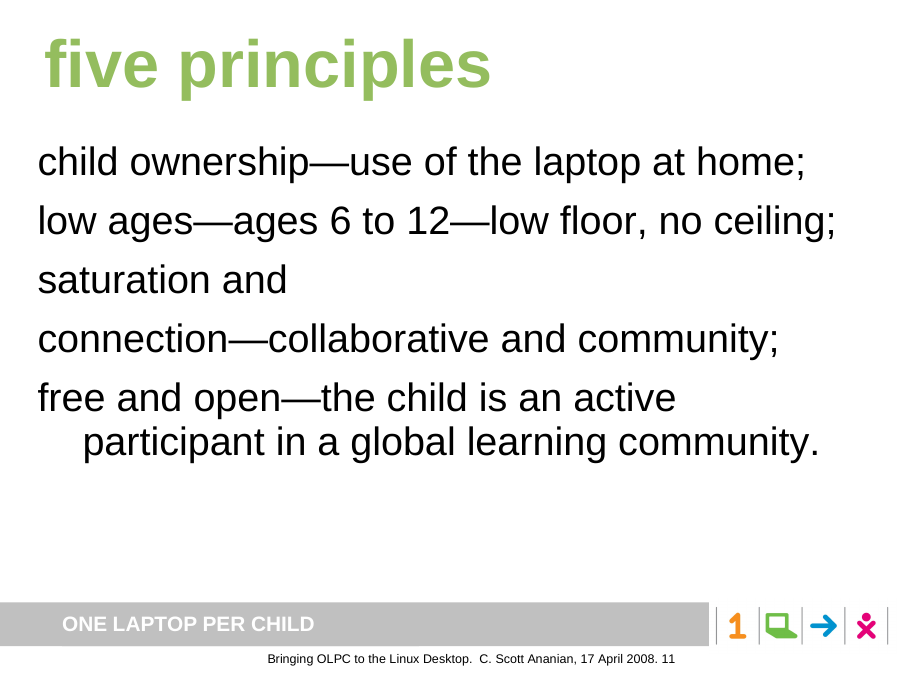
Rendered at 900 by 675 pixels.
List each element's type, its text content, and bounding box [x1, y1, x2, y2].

title five principles [44, 26, 855, 102]
picture [709, 598, 897, 654]
list child ownership—use of the laptop at home; low ages—ages 6 to 12—low floor, no ceiling; saturation and connection—collaborative and community; free and open—the child is an active participant in a global learning community. [37, 140, 848, 553]
